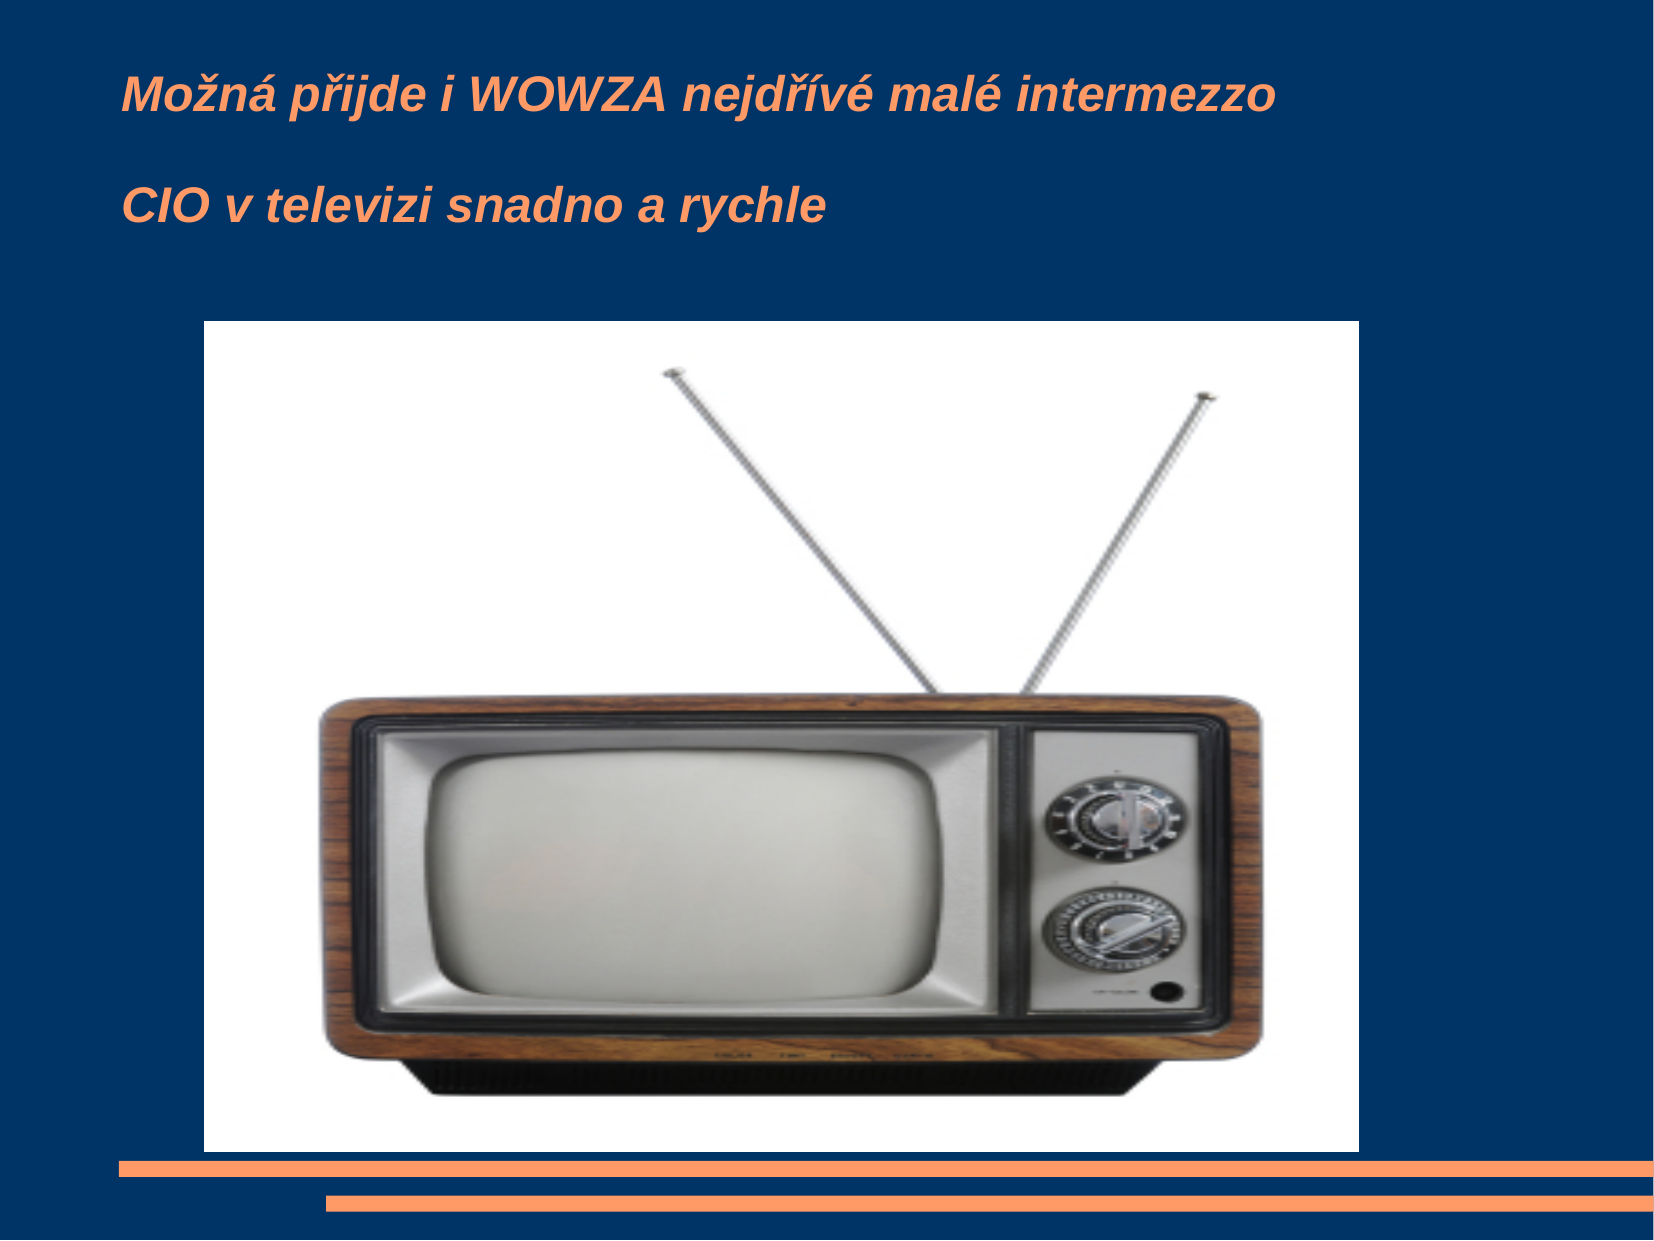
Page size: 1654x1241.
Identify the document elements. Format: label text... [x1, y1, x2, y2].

title Možná přijde i WOWZA nejdřívé malé intermezzo CIO v televizi snadno a rychle [121, 46, 1534, 254]
picture [204, 321, 1359, 1152]
